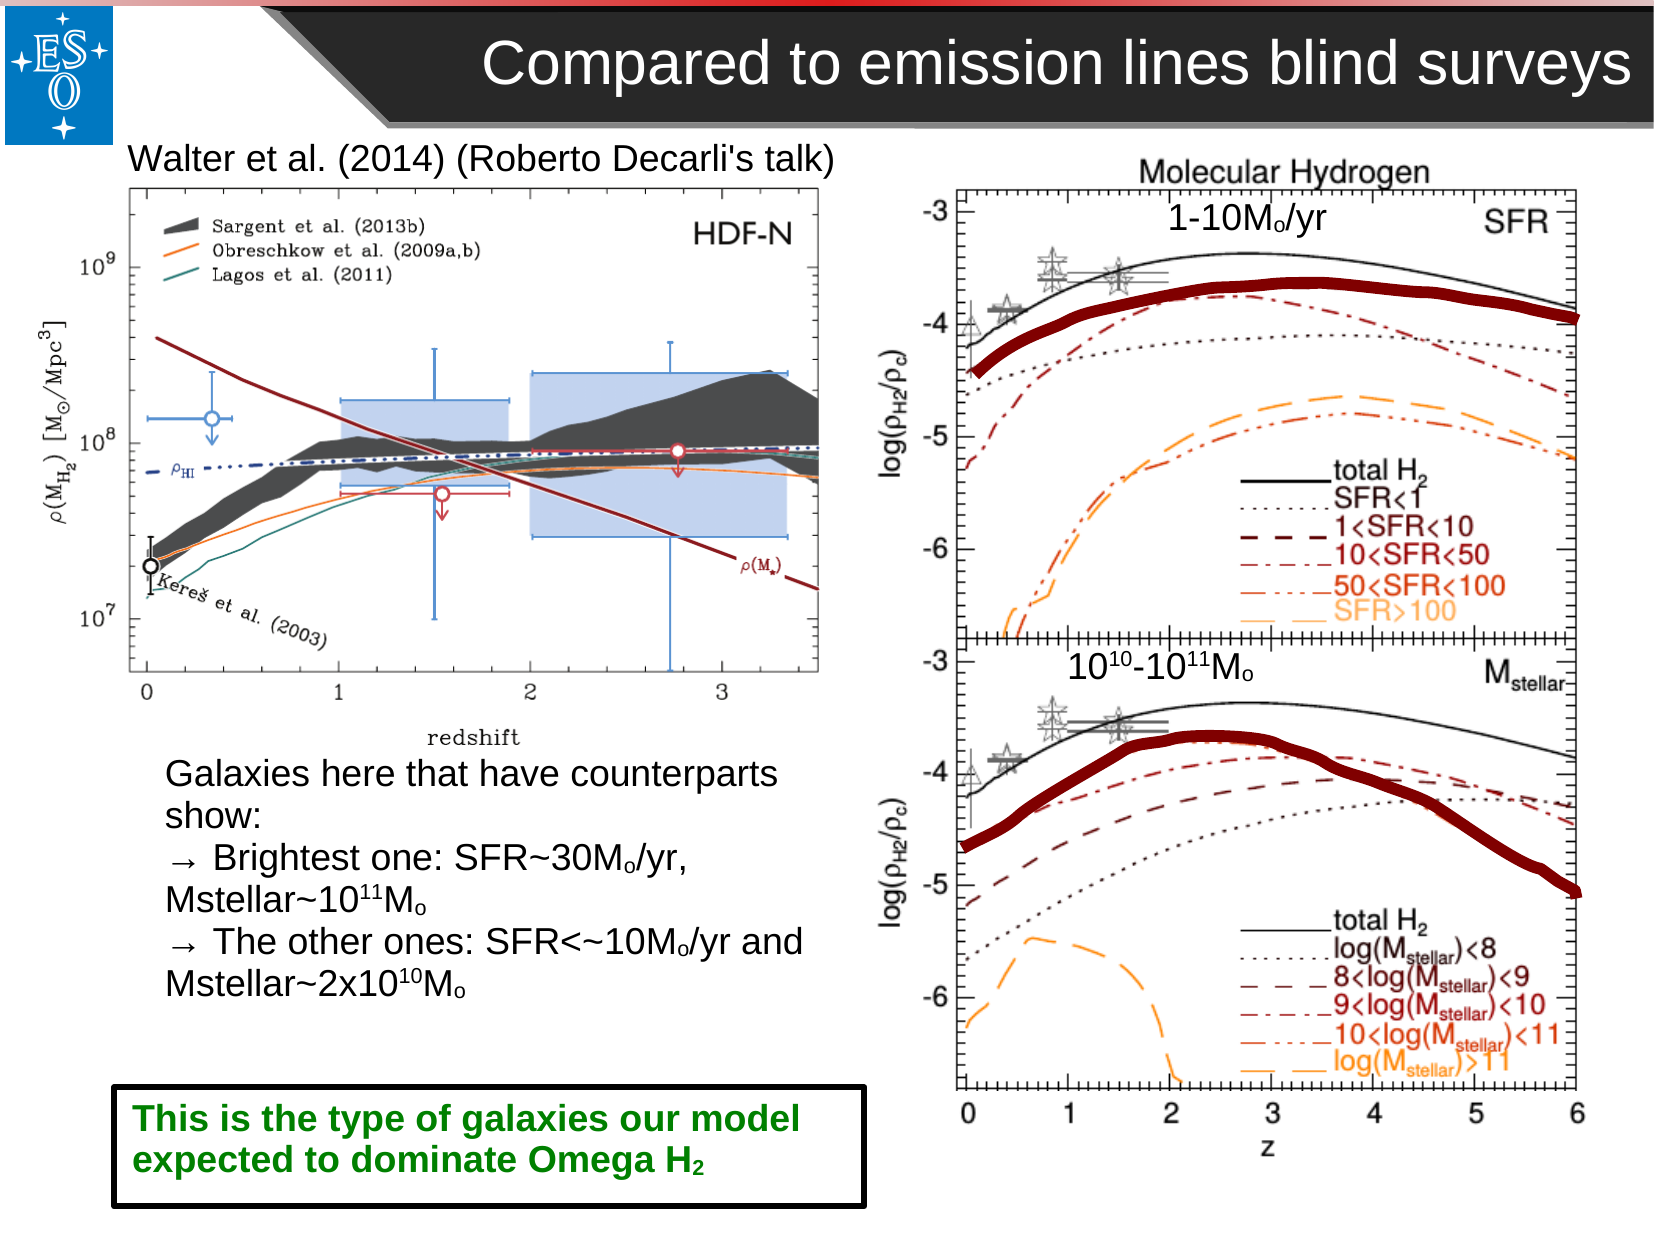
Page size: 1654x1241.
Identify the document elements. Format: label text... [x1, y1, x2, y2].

picture [25, 165, 851, 751]
text_box Walter et al. (2014) (Roberto Decarli's talk) [112, 130, 863, 191]
text_box This is the type of galaxies our model expected to dominate Omega H2 [114, 1087, 865, 1207]
title Compared to emission lines blind surveys [397, 19, 1635, 106]
picture [5, 6, 113, 145]
text_box Galaxies here that have counterparts show: → Brightest one: SFR~30Mo/yr, Mstellar~1011Mo → The other ones: SFR<~10Mo/yr and Mstellar~2x1010Mo [150, 746, 861, 1062]
text_box 1-10Mo/yr [1152, 189, 1453, 262]
text_box 1010-1011Mo [1052, 638, 1475, 711]
picture [954, 1095, 1611, 1169]
picture [861, 152, 1613, 1091]
